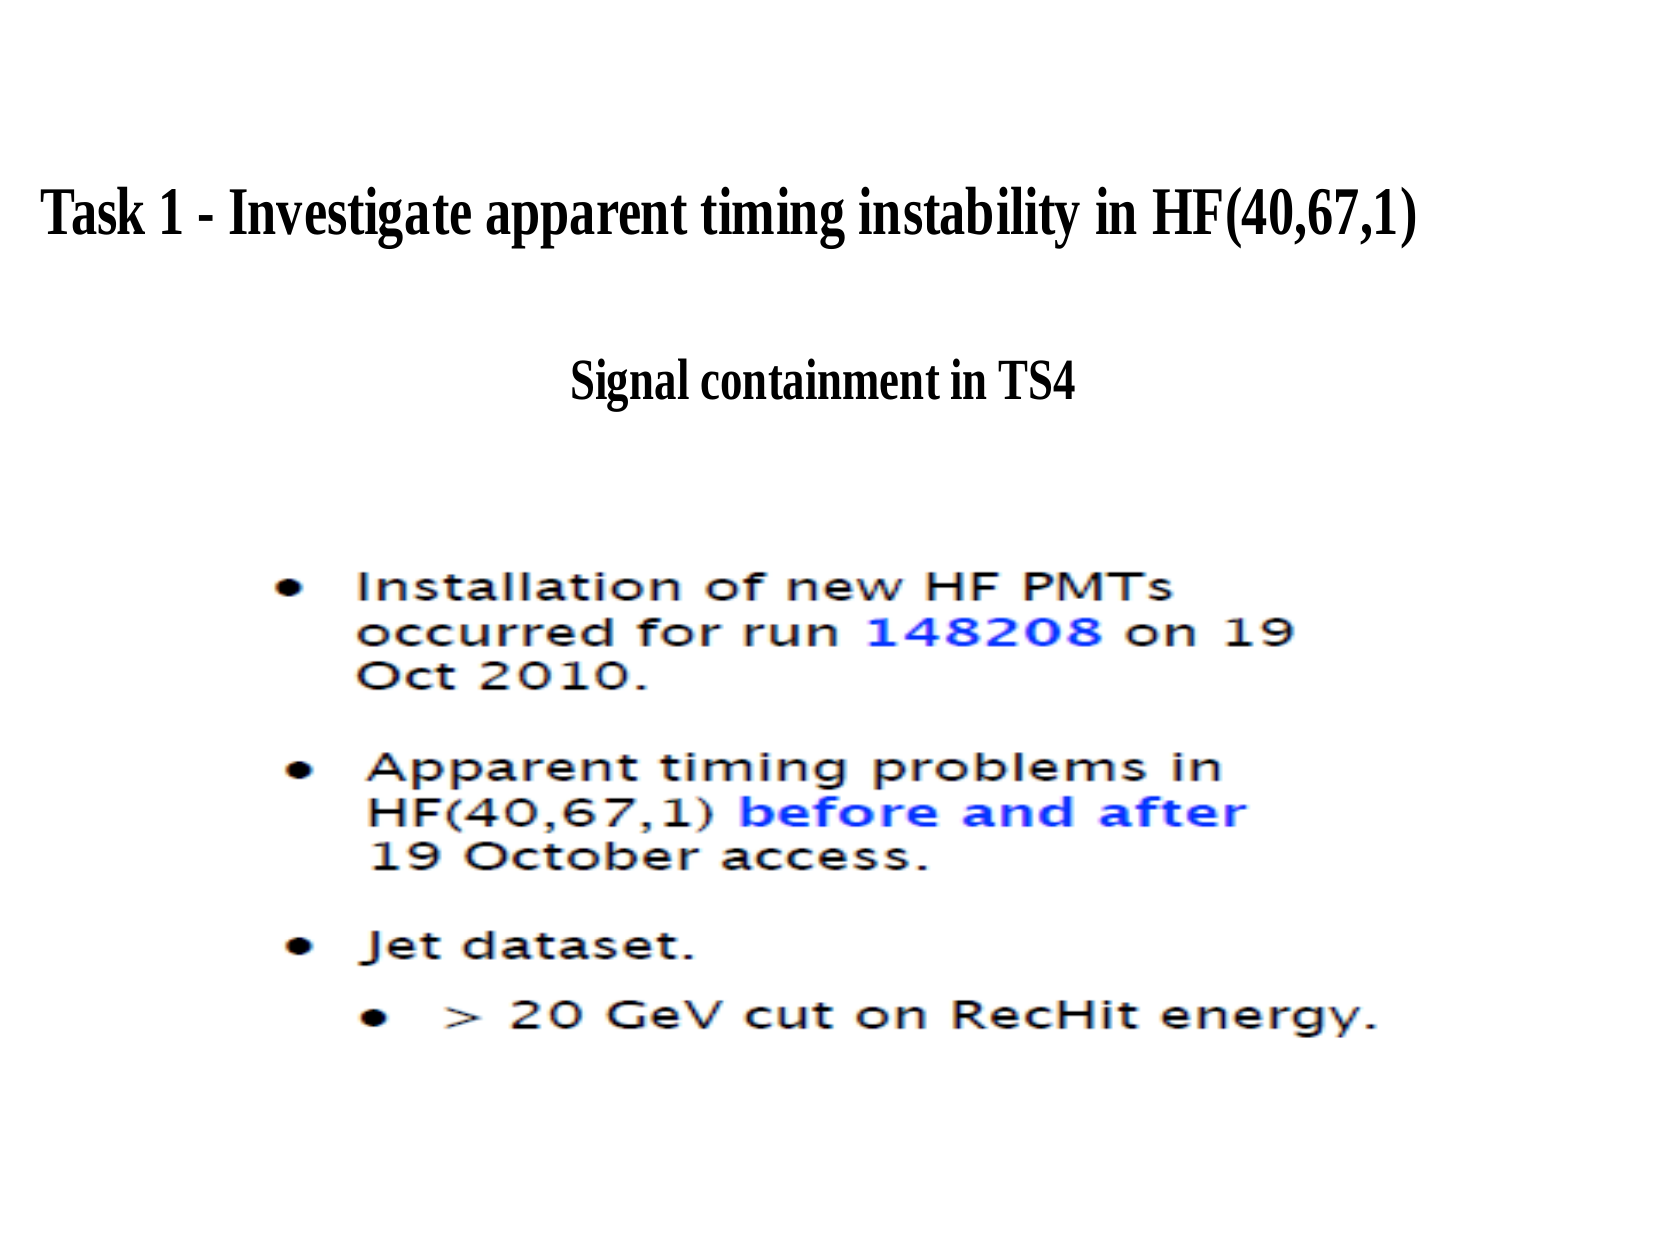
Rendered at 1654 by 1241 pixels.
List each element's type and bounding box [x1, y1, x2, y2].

chart [37, 112, 1654, 526]
picture [256, 549, 1426, 1088]
